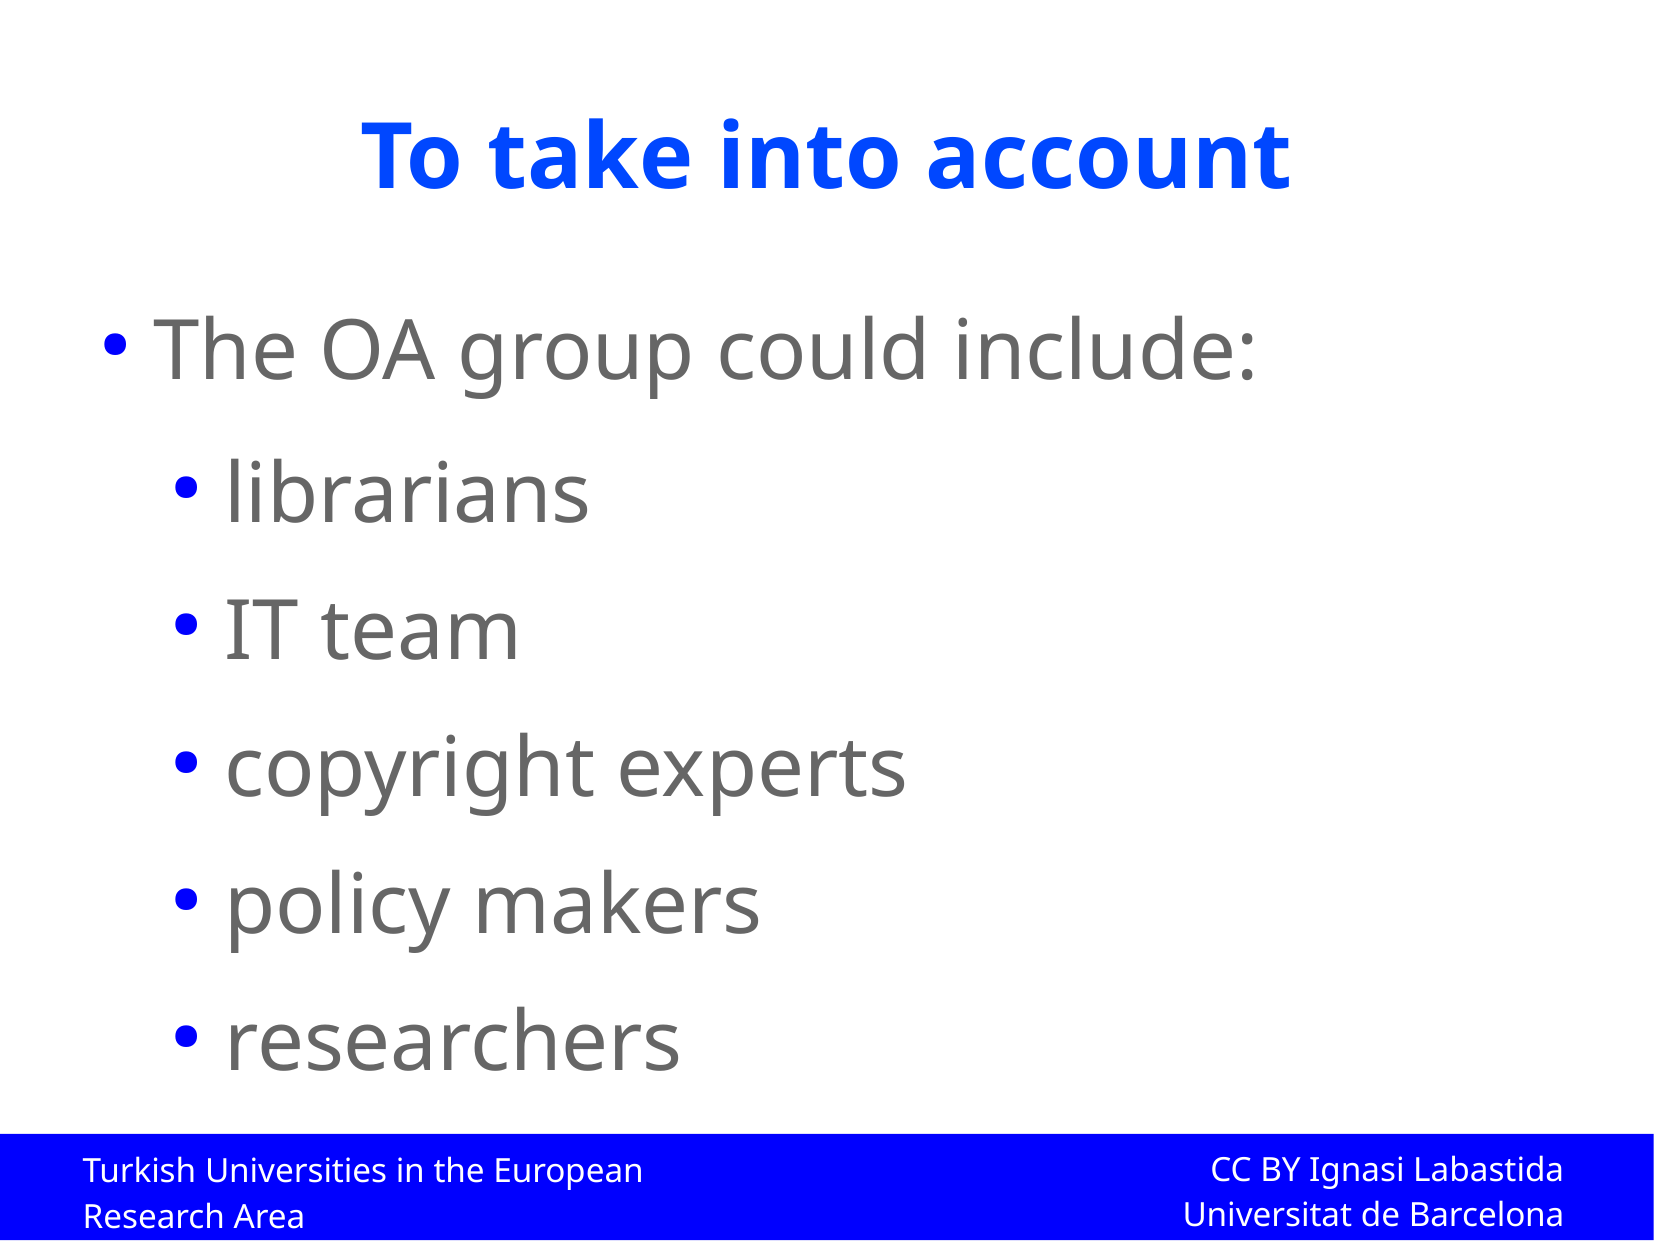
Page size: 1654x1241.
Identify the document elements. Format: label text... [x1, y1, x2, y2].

title To take into account [82, 49, 1571, 257]
list The OA group could include: librarians IT team copyright experts policy makers researchers [82, 290, 1571, 1109]
